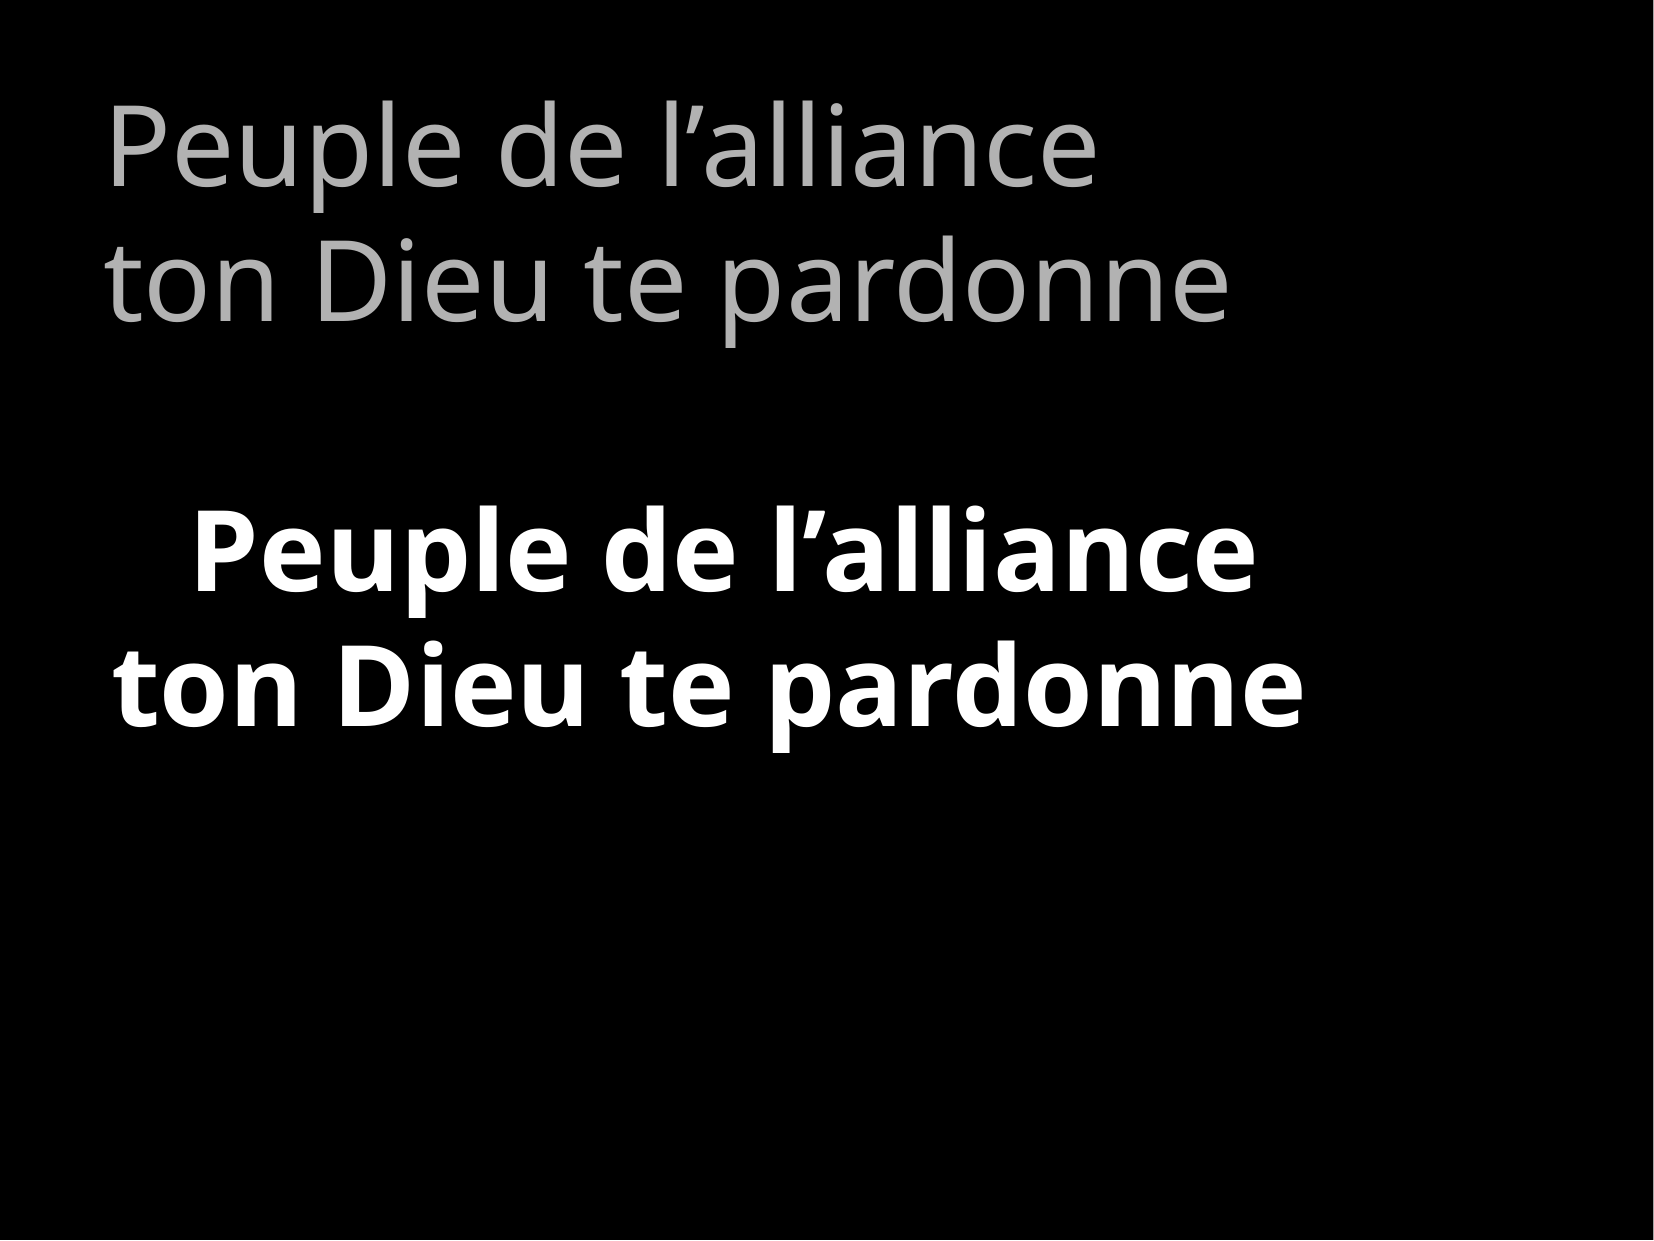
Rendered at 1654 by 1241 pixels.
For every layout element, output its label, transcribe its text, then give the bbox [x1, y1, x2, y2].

text_box Peuple de l’alliance ton Dieu te pardonne Peuple de l’alliance ton Dieu te pardonne [88, 88, 1507, 975]
